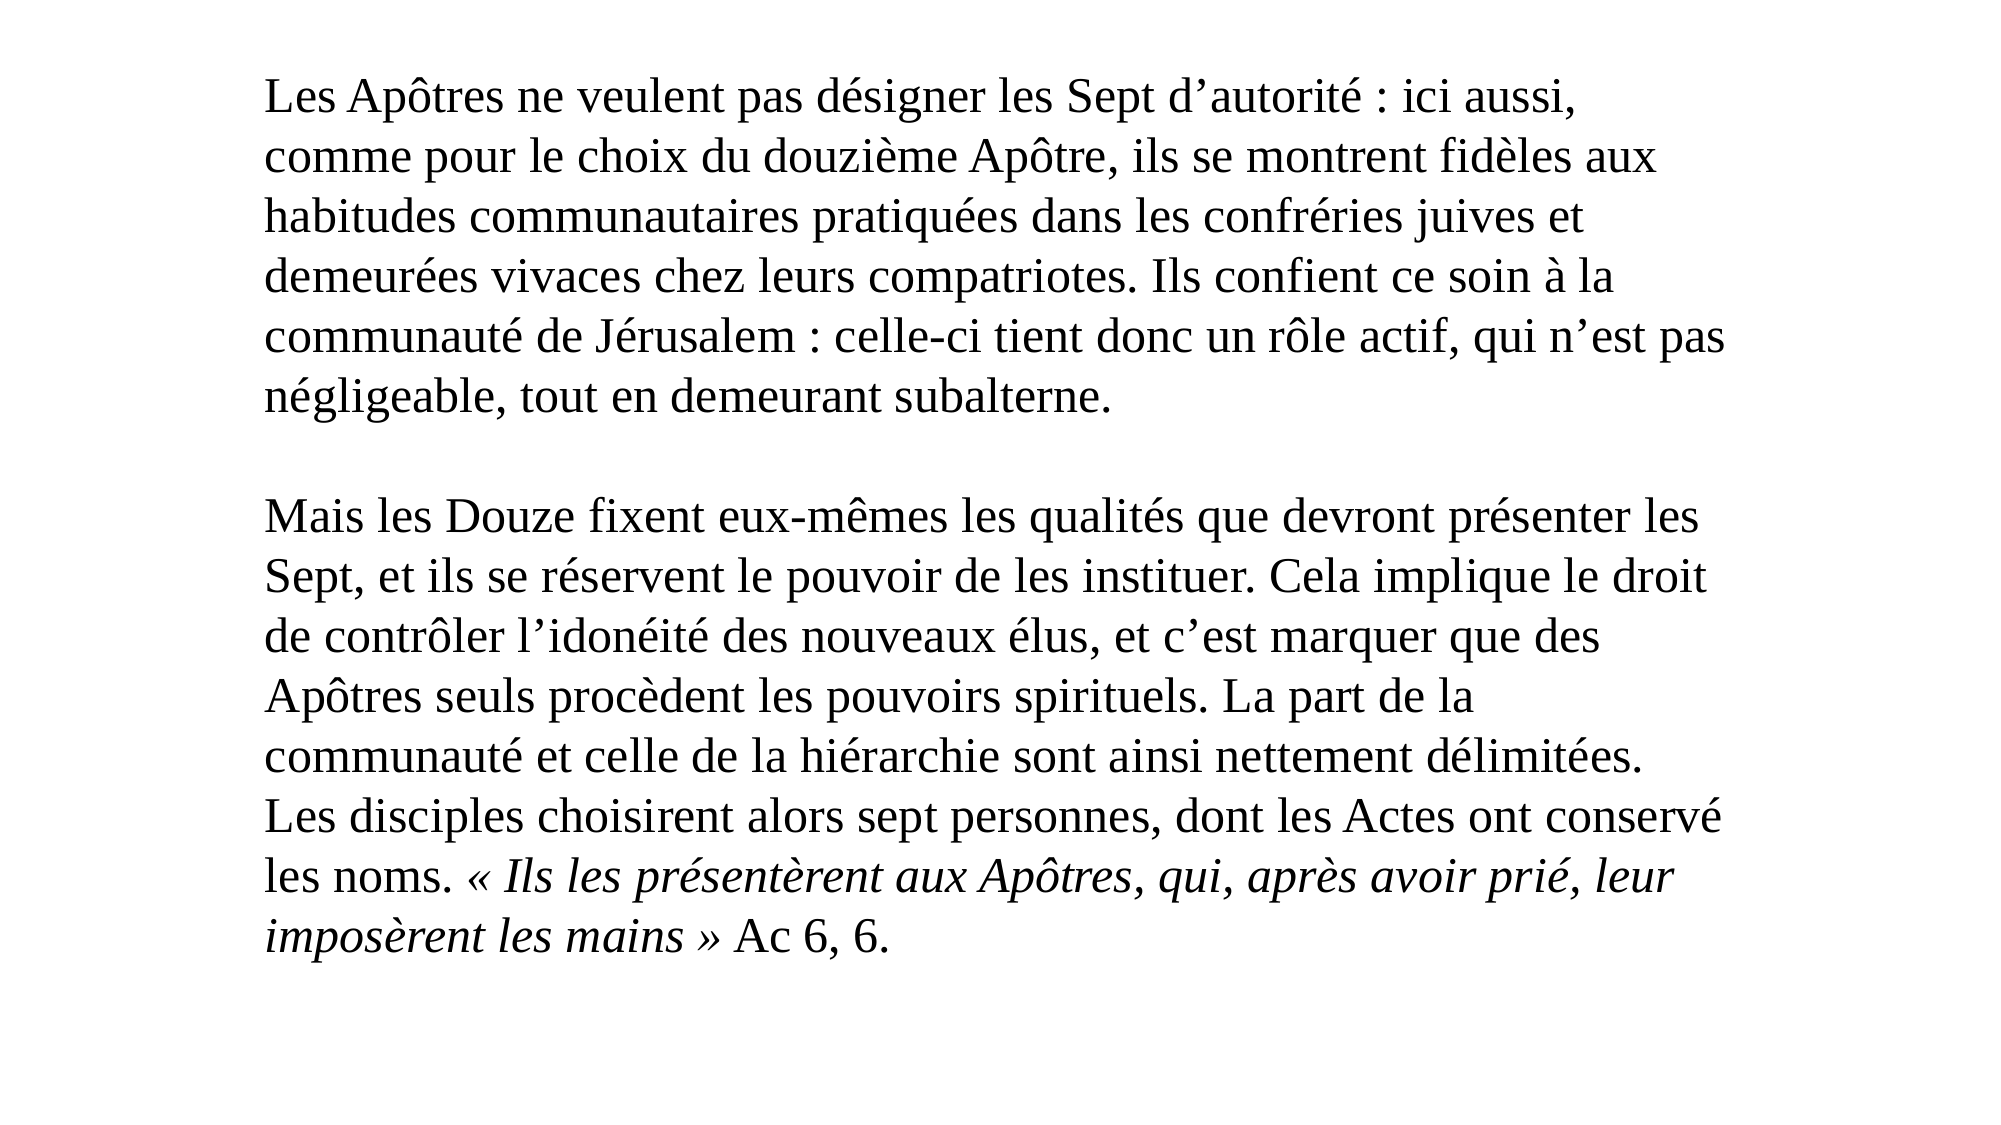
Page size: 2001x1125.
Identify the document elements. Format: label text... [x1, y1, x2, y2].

text_box Les Apôtres ne veulent pas désigner les Sept d’autorité : ici aussi, comme pour le choix du douzième Apôtre, ils se montrent fidèles aux habitudes communautaires pratiquées dans les confréries juives et demeurées vivaces chez leurs compatriotes. Ils confient ce soin à la communauté de Jérusalem : celle-ci tient donc un rôle actif, qui n’est pas négligeable, tout en demeurant subalterne. Mais les Douze fixent eux-mêmes les qualités que devront présenter les Sept, et ils se réservent le pouvoir de les instituer. Cela implique le droit de contrôler l’idonéité des nouveaux élus, et c’est marquer que des Apôtres seuls procèdent les pouvoirs spirituels. La part de la communauté et celle de la hiérarchie sont ainsi nettement délimitées. Les disciples choisirent alors sept personnes, dont les Actes ont conservé les noms. « Ils les présentèrent aux Apôtres, qui, après avoir prié, leur imposèrent les mains » Ac 6, 6. [249, 54, 1750, 979]
